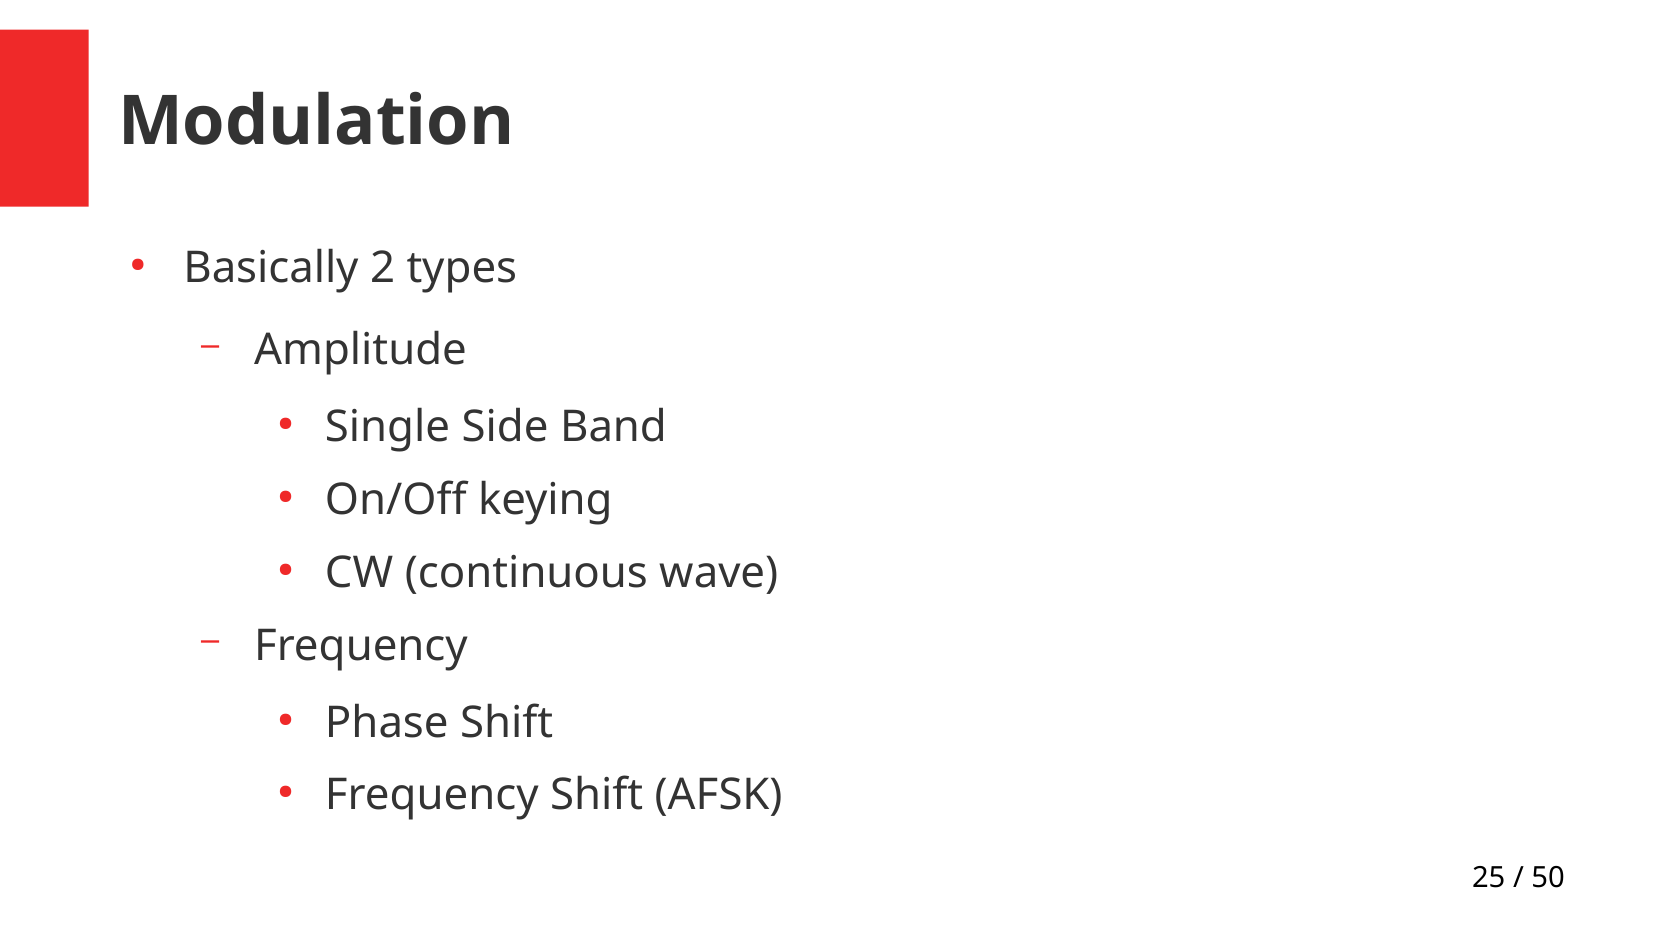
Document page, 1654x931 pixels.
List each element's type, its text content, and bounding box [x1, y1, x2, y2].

list Basically 2 types Amplitude Single Side Band On/Off keying CW (continuous wave) Frequency Phase Shift Frequency Shift (AFSK) [112, 236, 1238, 788]
title Modulation [118, 29, 1595, 207]
